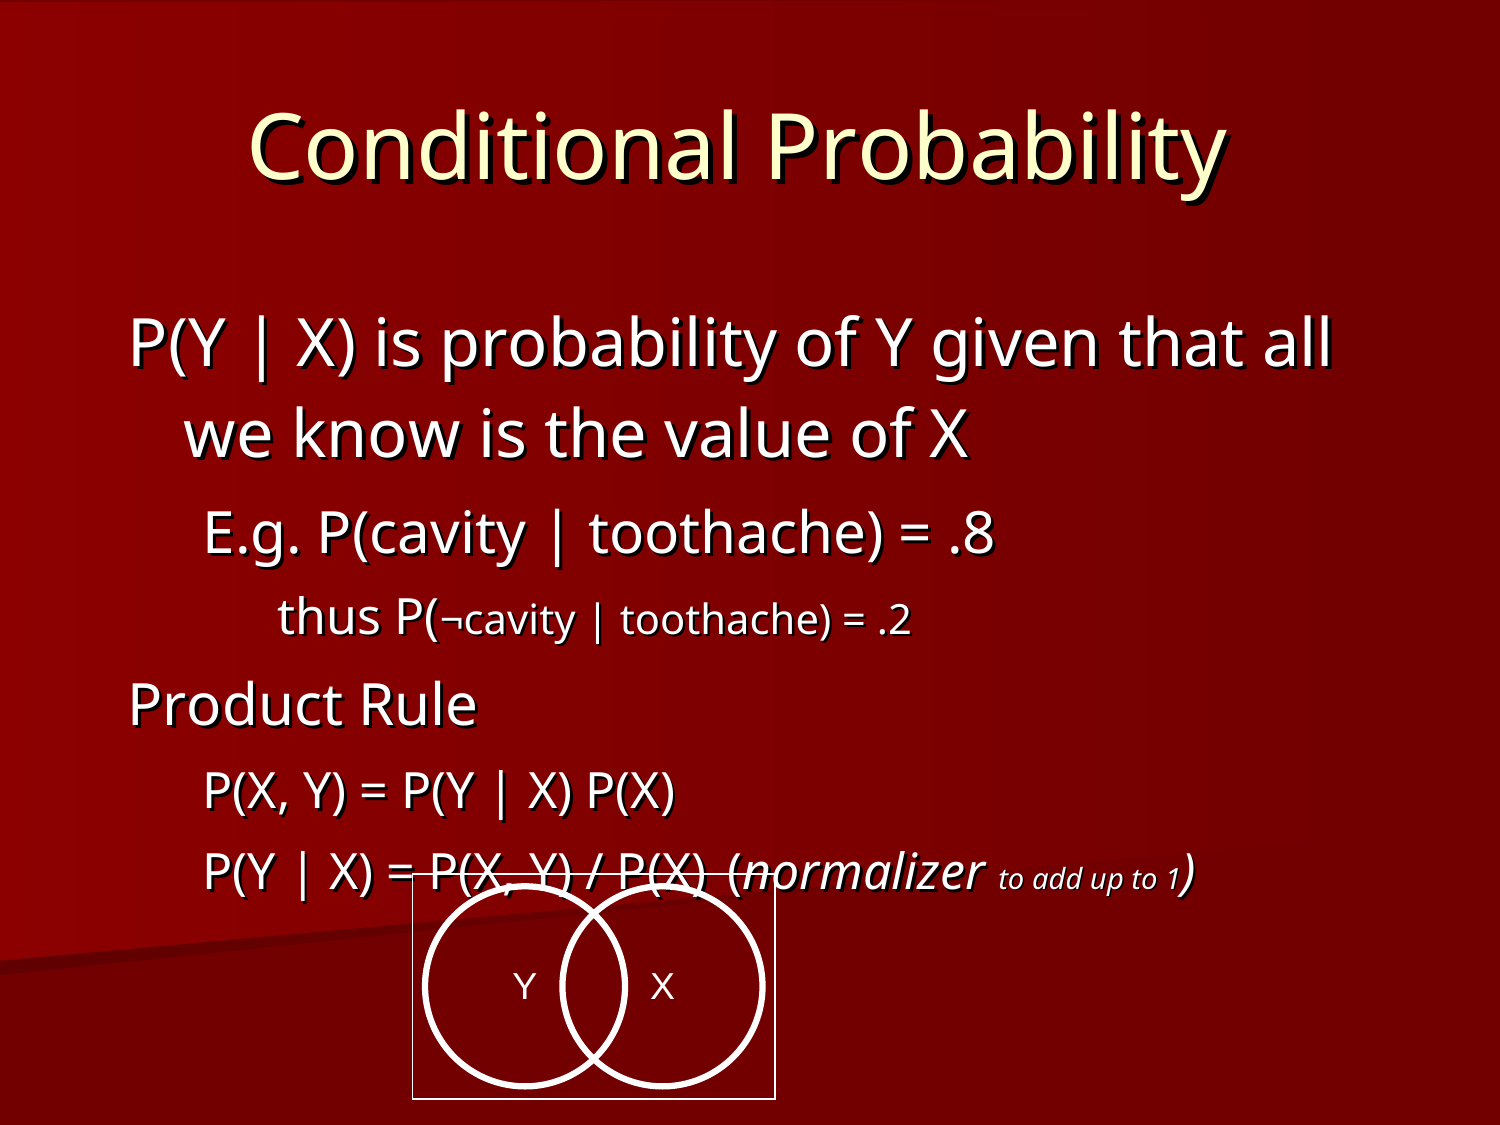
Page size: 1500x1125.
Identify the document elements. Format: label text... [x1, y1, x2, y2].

title Conditional Probability [99, 49, 1375, 238]
text_box Y [425, 886, 594, 1087]
list P(Y | X) is probability of Y given that all we know is the value of X E.g. P(cavity | toothache) = .8 thus P(¬cavity | toothache) = .2 Product Rule P(X, Y) = P(Y | X) P(X) P(Y | X) = P(X, Y) / P(X) (normalizer to add up to 1) [112, 287, 1388, 814]
text_box X [562, 886, 763, 1087]
